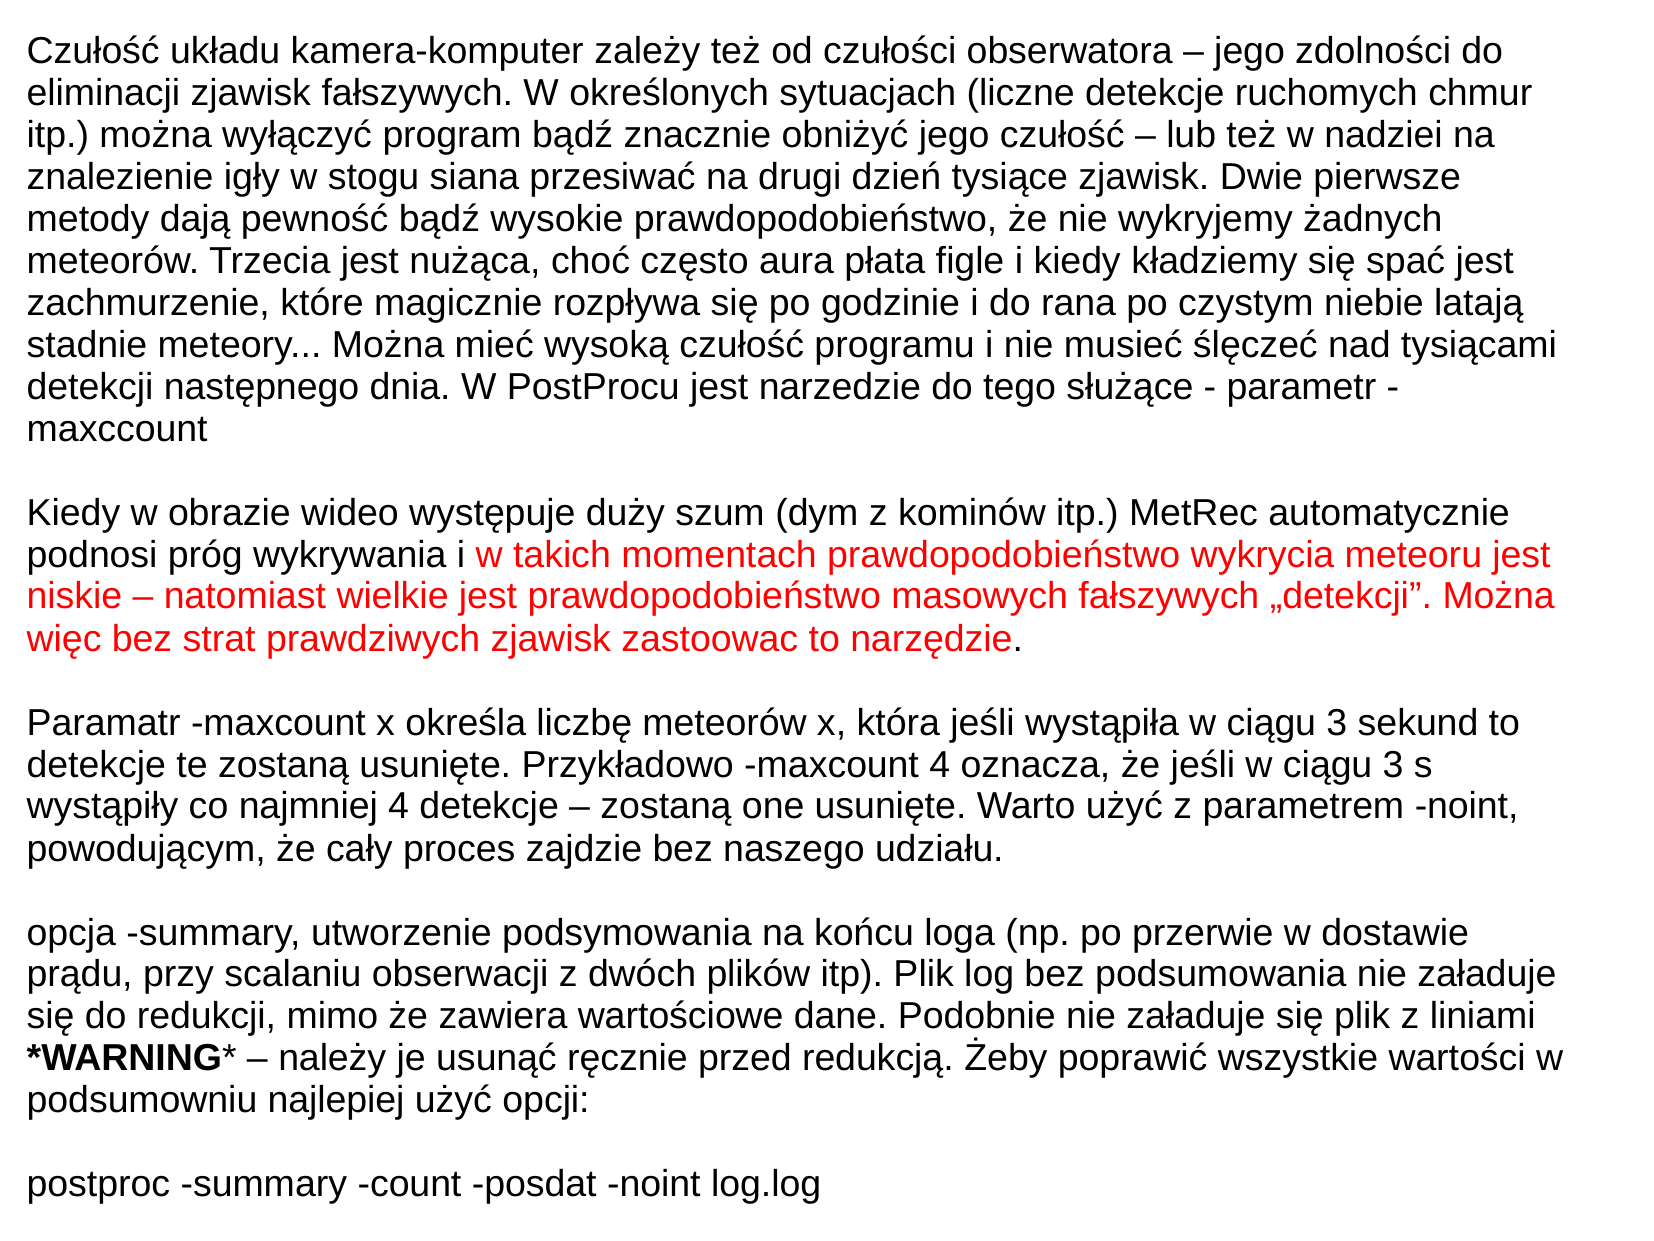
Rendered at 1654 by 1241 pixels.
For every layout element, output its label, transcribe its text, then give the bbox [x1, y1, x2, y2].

text_box Czułość układu kamera-komputer zależy też od czułości obserwatora – jego zdolności do eliminacji zjawisk fałszywych. W określonych sytuacjach (liczne detekcje ruchomych chmur itp.) można wyłączyć program bądź znacznie obniżyć jego czułość – lub też w nadziei na znalezienie igły w stogu siana przesiwać na drugi dzień tysiące zjawisk. Dwie pierwsze metody dają pewność bądź wysokie prawdopodobieństwo, że nie wykryjemy żadnych meteorów. Trzecia jest nużąca, choć często aura płata figle i kiedy kładziemy się spać jest zachmurzenie, które magicznie rozpływa się po godzinie i do rana po czystym niebie latają stadnie meteory... Można mieć wysoką czułość programu i nie musieć ślęczeć nad tysiącami detekcji następnego dnia. W PostProcu jest narzedzie do tego służące - parametr -maxccount Kiedy w obrazie wideo występuje duży szum (dym z kominów itp.) MetRec automatycznie podnosi próg wykrywania i w takich momentach prawdopodobieństwo wykrycia meteoru jest niskie – natomiast wielkie jest prawdopodobieństwo masowych fałszywych „detekcji”. Można więc bez strat prawdziwych zjawisk zastoowac to narzędzie. Paramatr -maxcount x określa liczbę meteorów x, która jeśli wystąpiła w ciągu 3 sekund to detekcje te zostaną usunięte. Przykładowo -maxcount 4 oznacza, że jeśli w ciągu 3 s wystąpiły co najmniej 4 detekcje – zostaną one usunięte. Warto użyć z parametrem -noint, powodującym, że cały proces zajdzie bez naszego udziału. opcja -summary, utworzenie podsymowania na końcu loga (np. po przerwie w dostawie prądu, przy scalaniu obserwacji z dwóch plików itp). Plik log bez podsumowania nie załaduje się do redukcji, mimo że zawiera wartościowe dane. Podobnie nie załaduje się plik z liniami *WARNING* – należy je usunąć ręcznie przed redukcją. Żeby poprawić wszystkie wartości w podsumowniu najlepiej użyć opcji: postproc -summary -count -posdat -noint log.log [11, 21, 1595, 1216]
